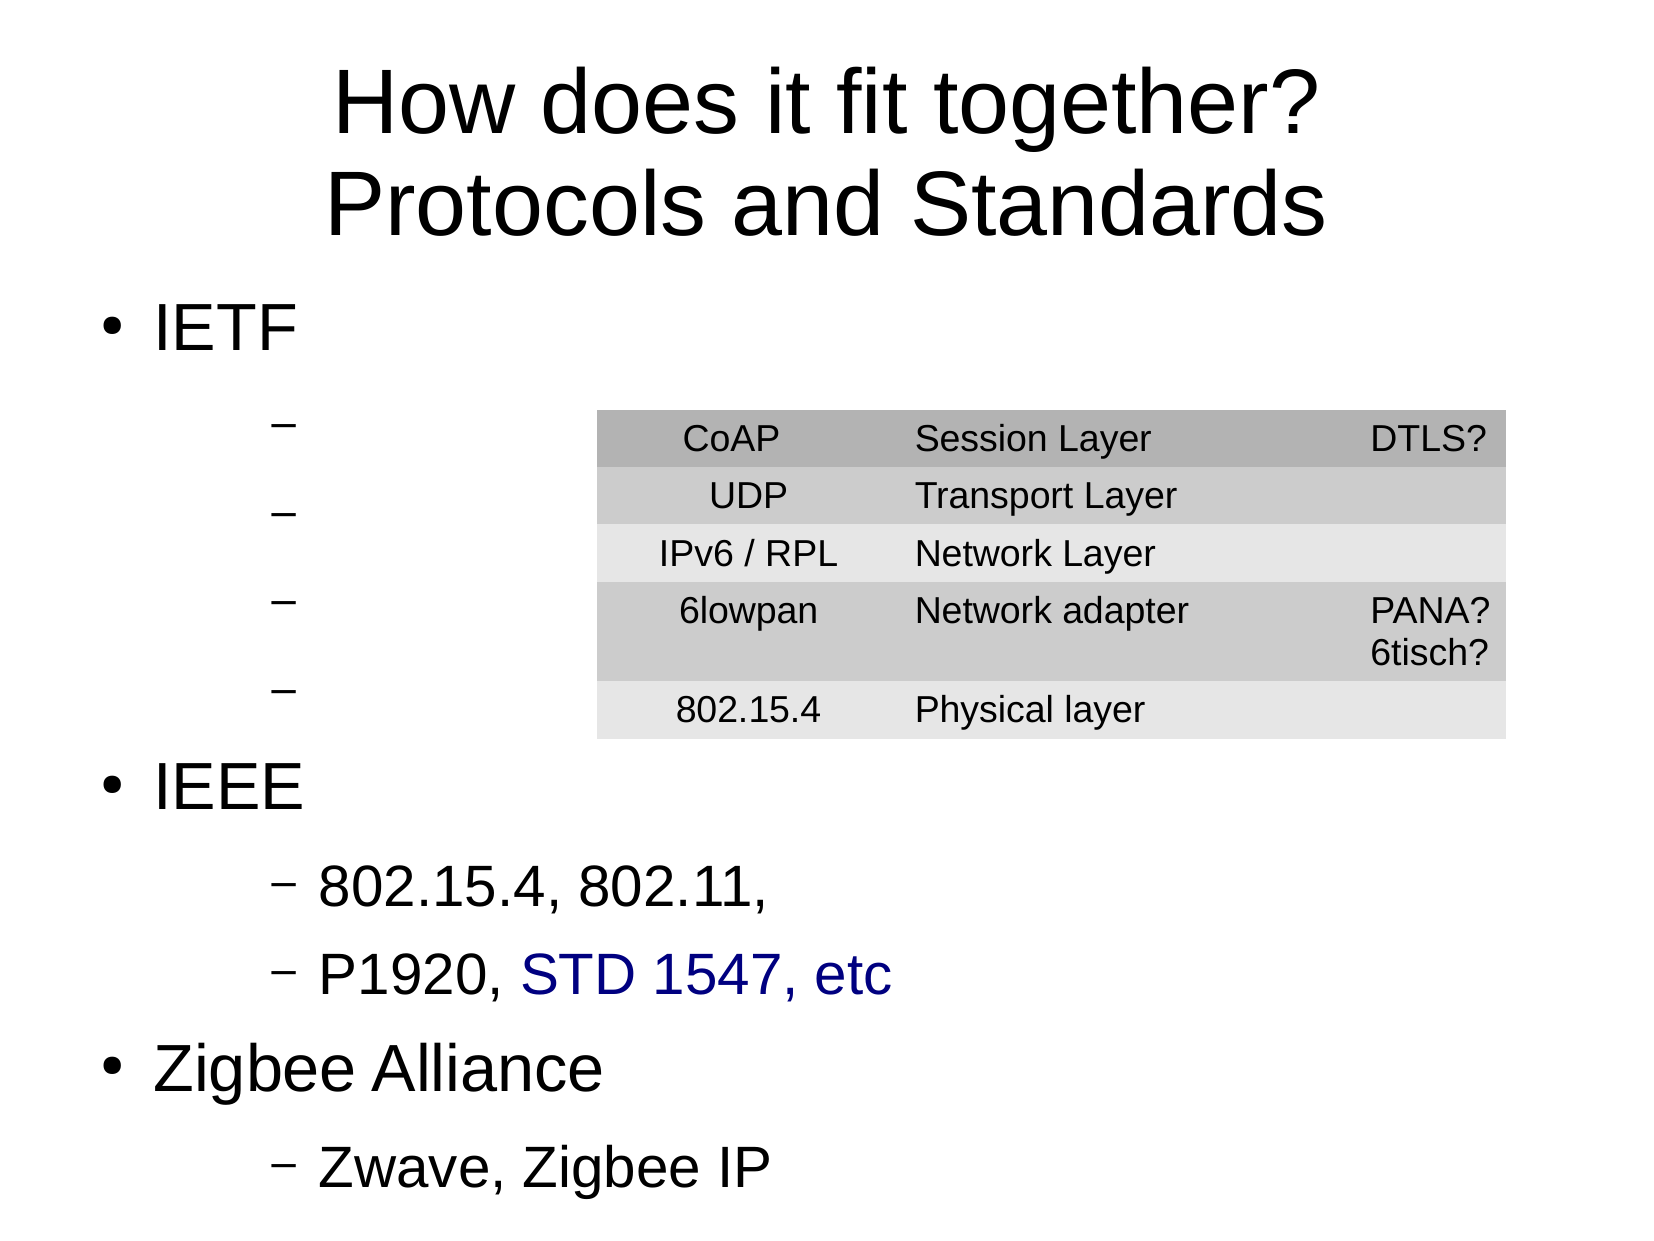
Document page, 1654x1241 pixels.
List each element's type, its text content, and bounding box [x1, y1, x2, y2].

table_cell PANA? 6tisch? [1356, 582, 1506, 681]
table_cell [1356, 524, 1506, 582]
table_cell IPv6 / RPL [597, 524, 900, 582]
table_cell 802.15.4 [597, 681, 900, 739]
table_cell Network Layer [900, 524, 1356, 582]
table_cell UDP [597, 467, 900, 524]
table_header CoAP [597, 410, 900, 467]
table_cell 6lowpan [597, 582, 900, 681]
list IETF IEEE 802.15.4, 802.11, P1920, STD 1547, etc Zigbee Alliance Zwave, Zigbee IP [82, 290, 1571, 1201]
table_cell [1356, 467, 1506, 524]
table_cell Network adapter [900, 582, 1356, 681]
table_header Session Layer [900, 410, 1356, 467]
table_cell Physical layer [900, 681, 1356, 739]
table_header DTLS? [1356, 410, 1506, 467]
table_cell Transport Layer [900, 467, 1356, 524]
table_cell [1356, 681, 1506, 739]
title How does it fit together? Protocols and Standards [82, 49, 1571, 257]
